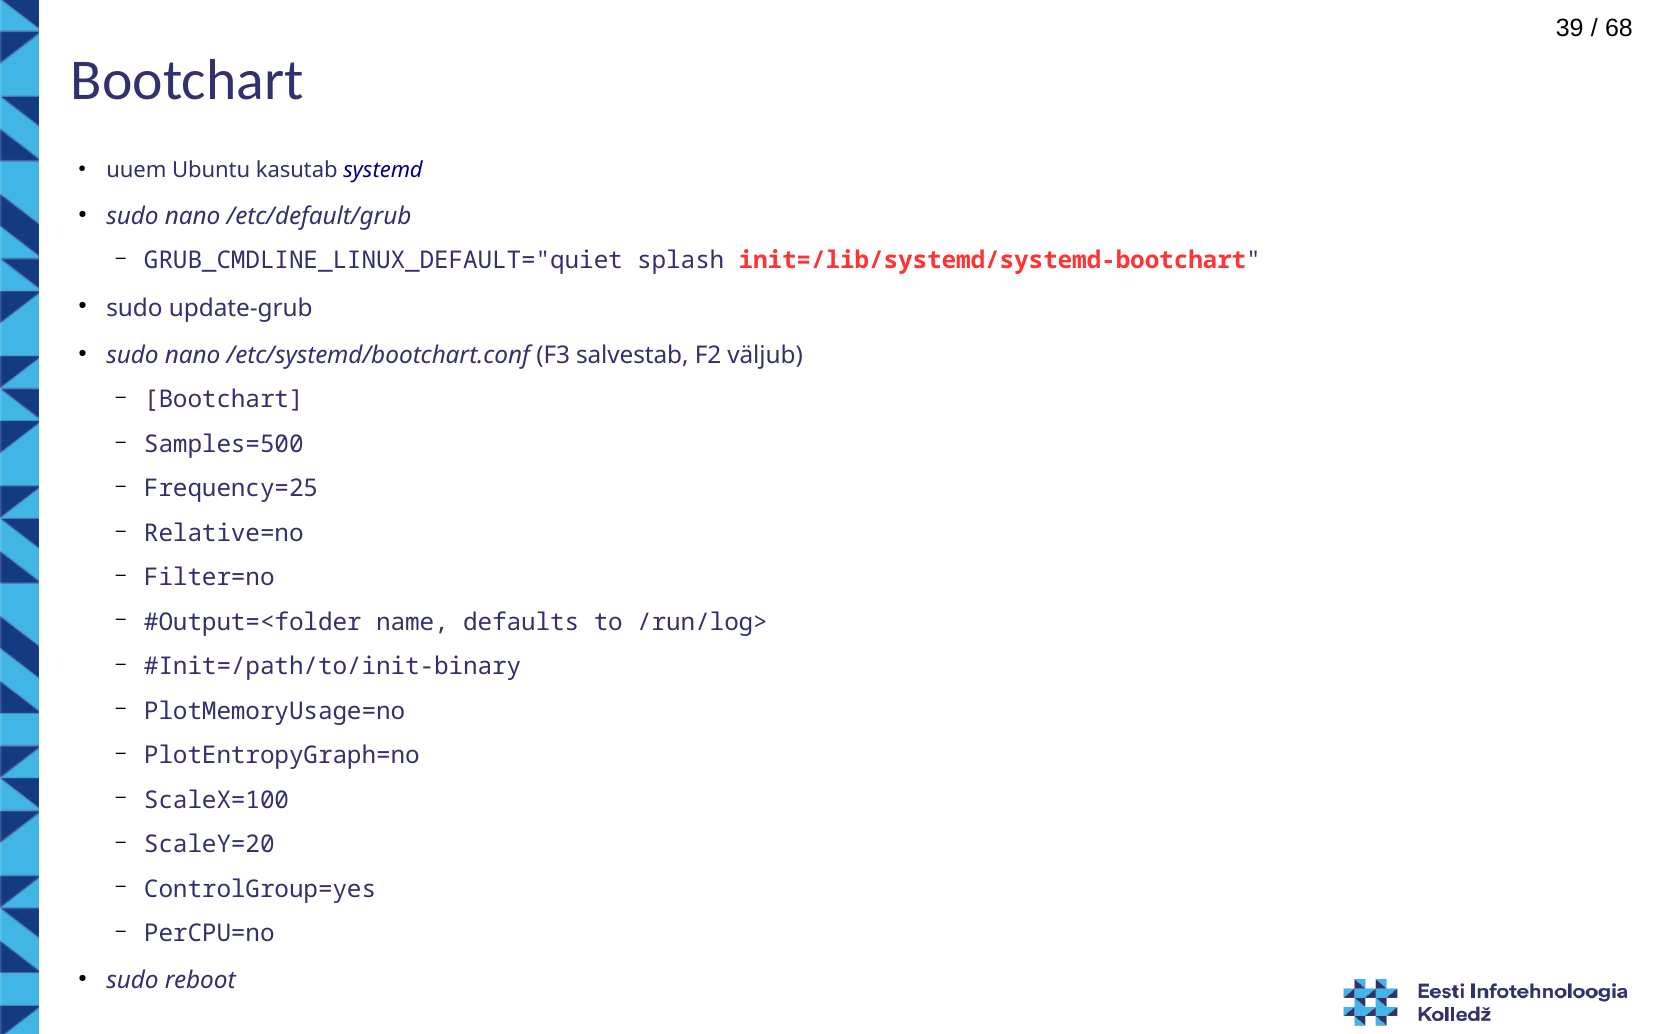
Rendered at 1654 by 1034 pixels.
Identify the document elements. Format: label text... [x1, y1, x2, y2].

title Bootchart [70, 41, 1630, 130]
list uuem Ubuntu kasutab systemd sudo nano /etc/default/grub GRUB_CMDLINE_LINUX_DEFAULT="quiet splash init=/lib/systemd/systemd-bootchart" sudo update-grub sudo nano /etc/systemd/bootchart.conf (F3 salvestab, F2 väljub) [Bootchart] Samples=500 Frequency=25 Relative=no Filter=no #Output=<folder name, defaults to /run/log> #Init=/path/to/init-binary PlotMemoryUsage=no PlotEntropyGraph=no ScaleX=100 ScaleY=20 ControlGroup=yes PerCPU=no sudo reboot [68, 153, 1630, 1004]
